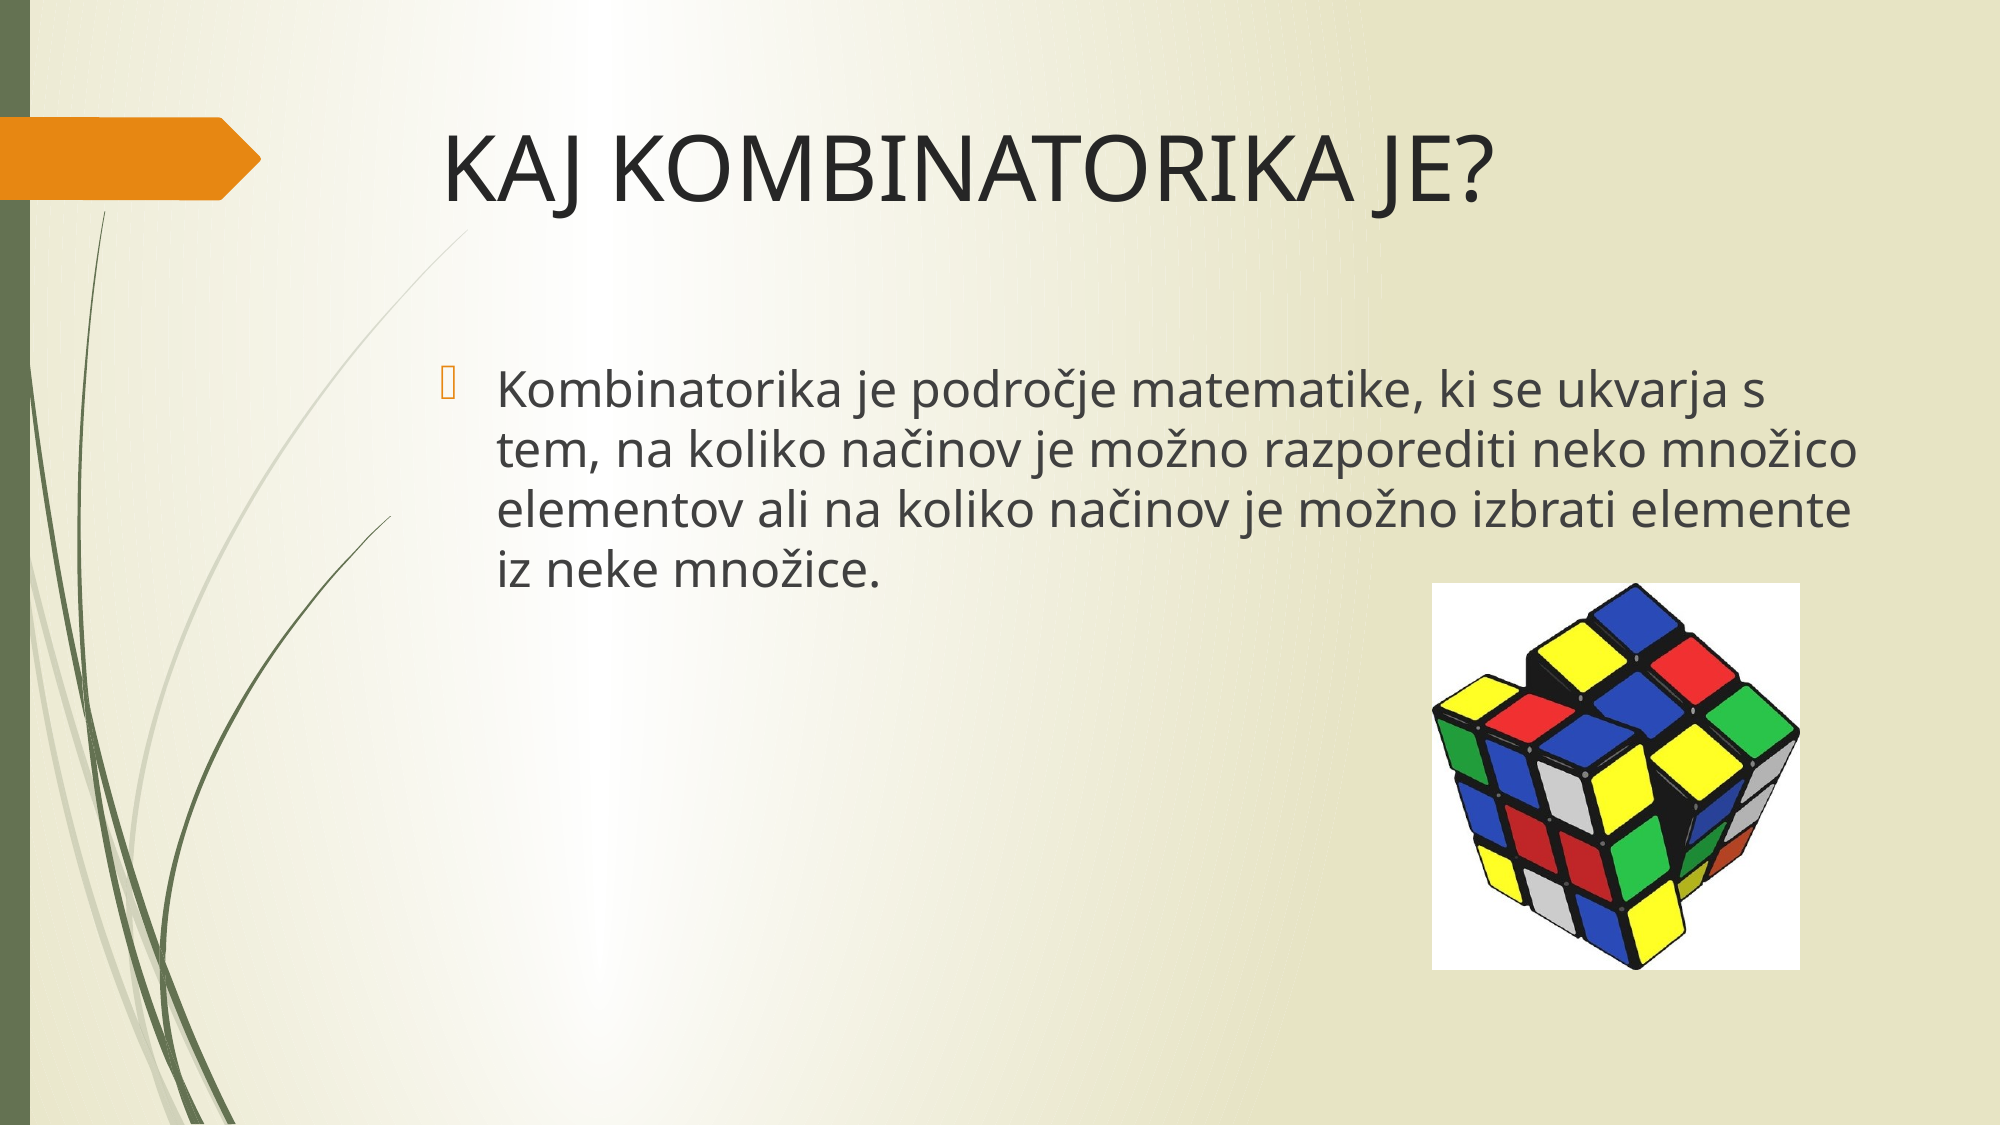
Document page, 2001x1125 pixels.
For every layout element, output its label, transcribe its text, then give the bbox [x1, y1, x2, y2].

picture [1432, 583, 1800, 970]
title KAJ KOMBINATORIKA JE? [425, 102, 1888, 313]
list Kombinatorika je področje matematike, ki se ukvarja s tem, na koliko načinov je možno razporediti neko množico elementov ali na koliko načinov je možno izbrati elemente iz neke množice. [424, 350, 1888, 970]
